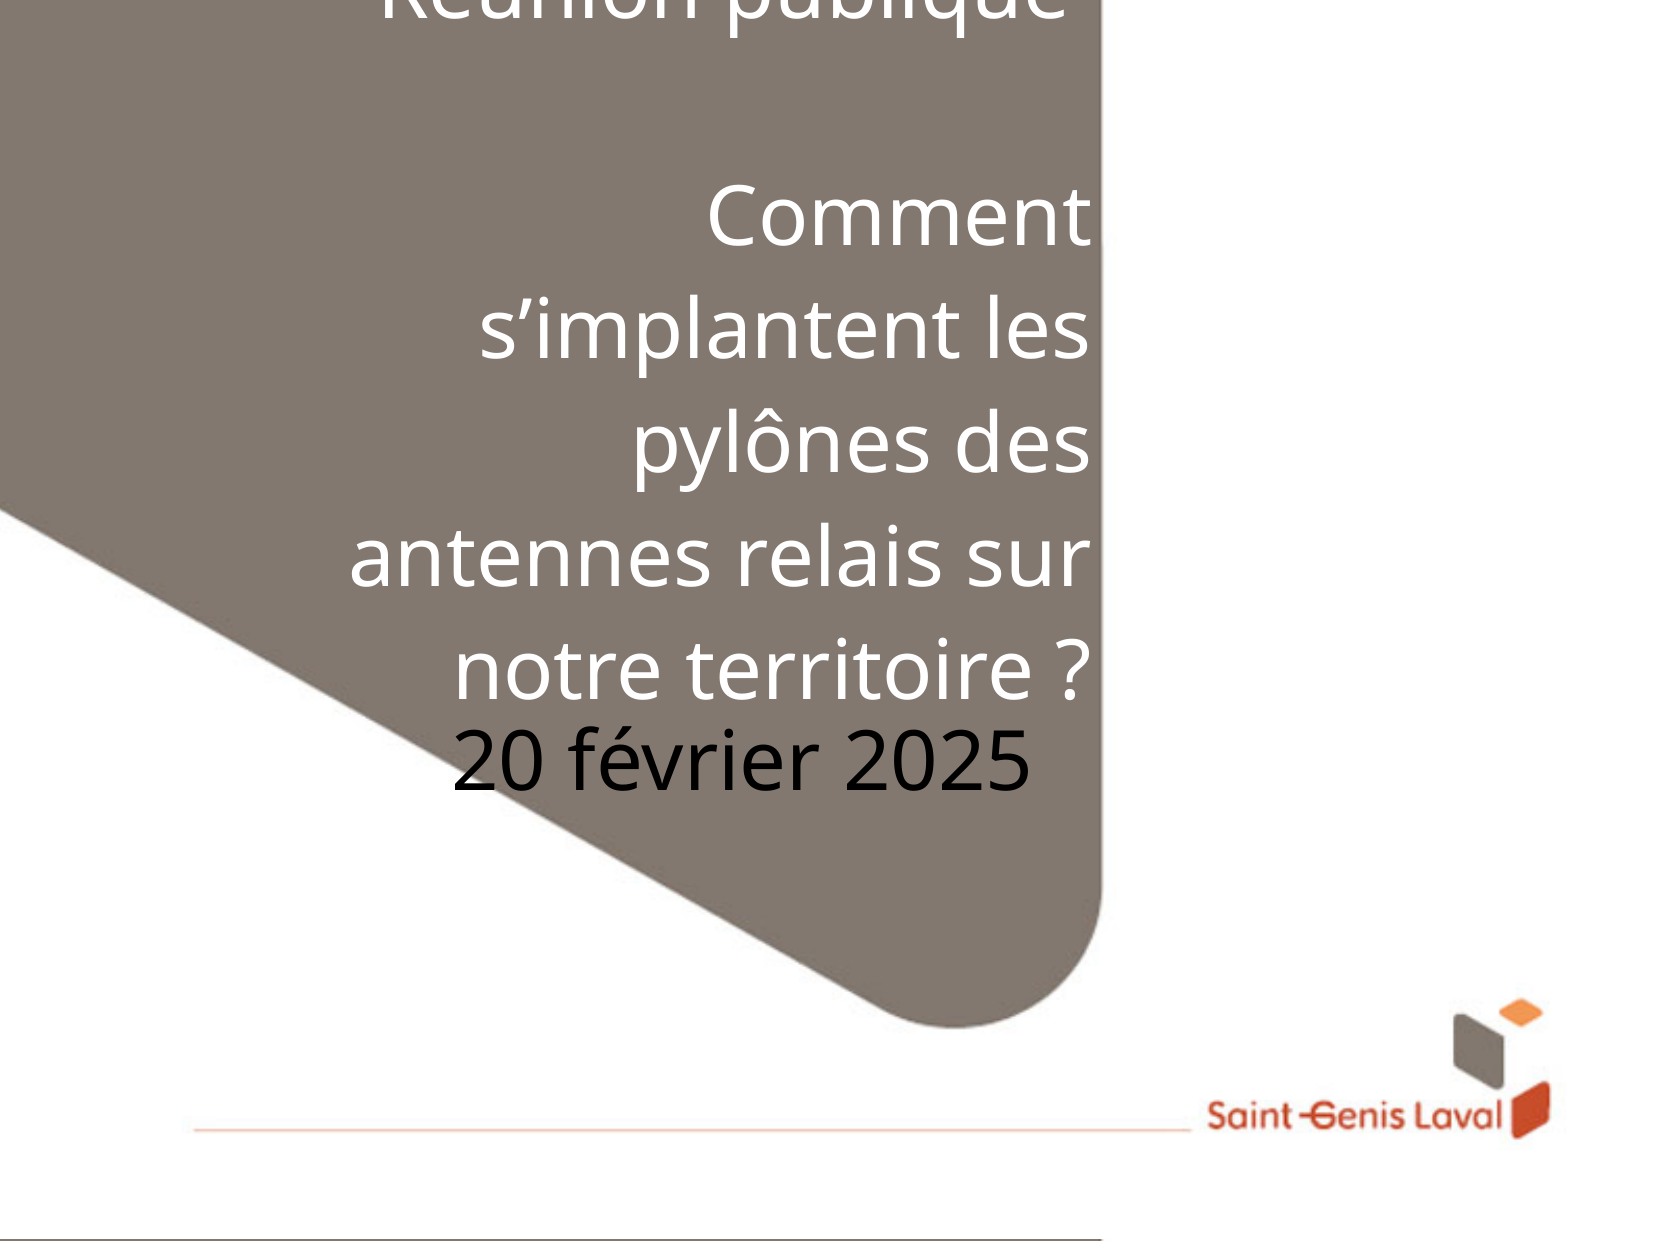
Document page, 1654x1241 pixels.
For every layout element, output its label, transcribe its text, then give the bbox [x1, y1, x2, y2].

picture [0, 0, 1654, 1241]
title 20 février 2025 [88, 660, 1034, 857]
title Réunion publique Comment s’implantent les pylônes des antennes relais sur notre territoire ? [324, 0, 1093, 849]
